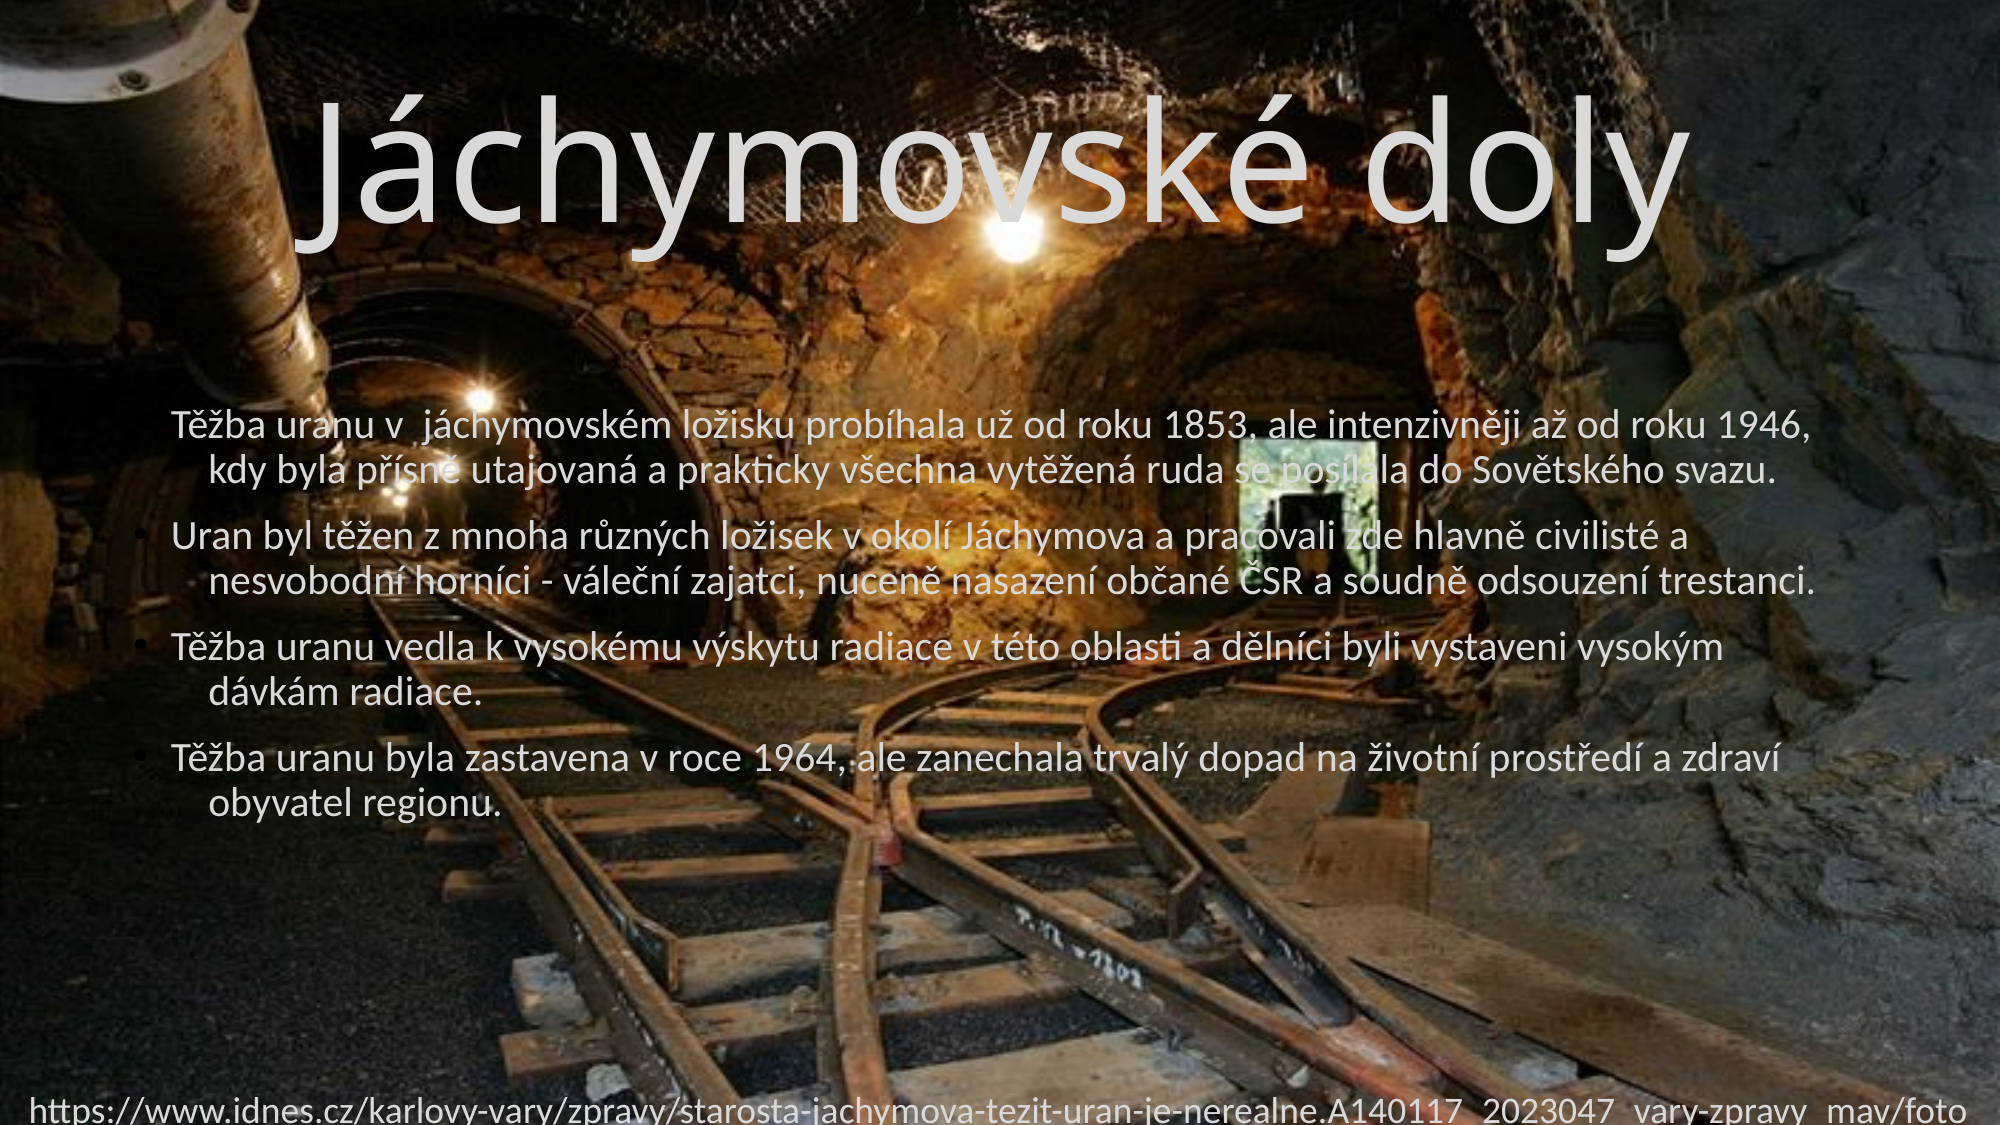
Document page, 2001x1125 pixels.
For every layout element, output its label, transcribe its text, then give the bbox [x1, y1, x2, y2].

title Jáchymovské doly [137, 59, 1863, 278]
picture [0, 0, 2000, 1125]
text_box https://www.idnes.cz/karlovy-vary/zpravy/starosta-jachymova-tezit-uran-je-nerealne.A140117_2023047_vary-zpravy_mav/foto [13, 1078, 2000, 1125]
list Těžba uranu v jáchymovském ložisku probíhala už od roku 1853, ale intenzivněji až od roku 1946, kdy byla přísně utajovaná a prakticky všechna vytěžená ruda se posílala do Sovětského svazu. Uran byl těžen z mnoha různých ložisek v okolí Jáchymova a pracovali zde hlavně civilisté a nesvobodní horníci - váleční zajatci, nuceně nasazení občané ČSR a soudně odsouzení trestanci. Těžba uranu vedla k vysokému výskytu radiace v této oblasti a dělníci byli vystaveni vysokým dávkám radiace. Těžba uranu byla zastavena v roce 1964, ale zanechala trvalý dopad na životní prostředí a zdraví obyvatel regionu. [118, 394, 1863, 1078]
